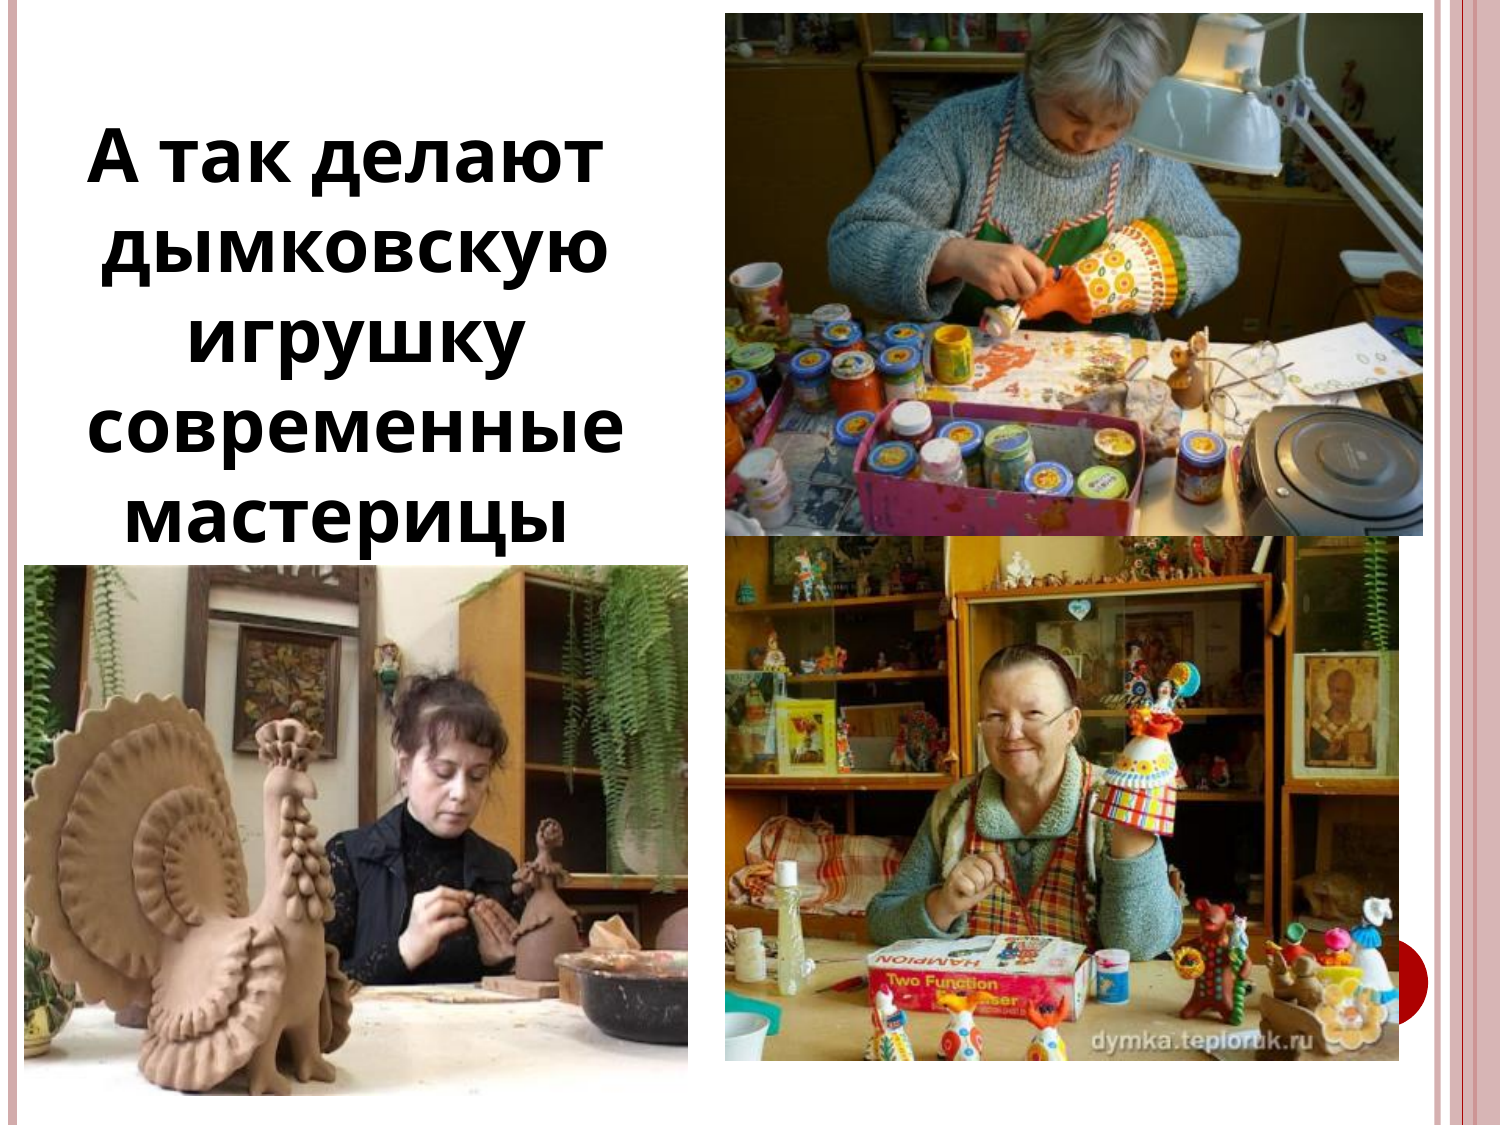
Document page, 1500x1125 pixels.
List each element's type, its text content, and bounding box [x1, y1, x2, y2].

picture [725, 13, 1423, 1061]
picture [24, 565, 688, 1096]
text_box А так делают дымковскую игрушку современные мастерицы [6, 99, 707, 565]
